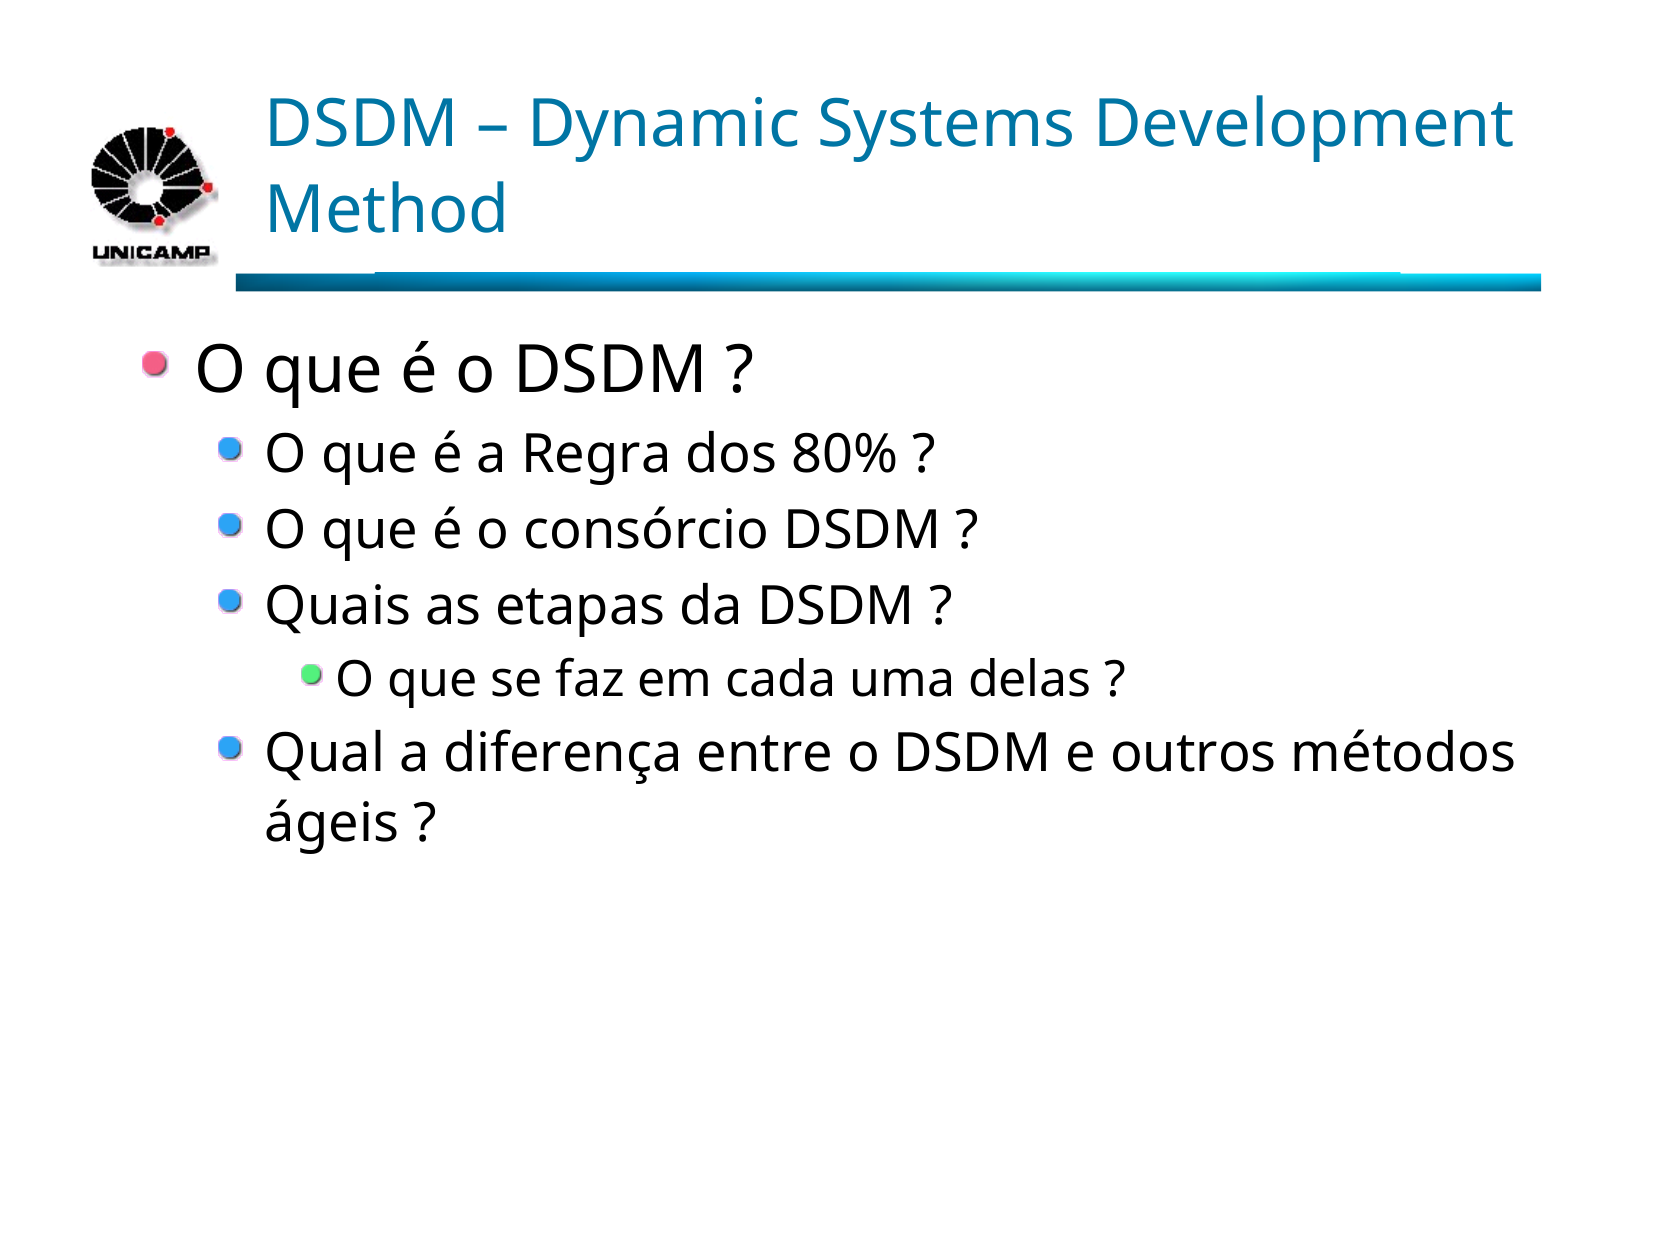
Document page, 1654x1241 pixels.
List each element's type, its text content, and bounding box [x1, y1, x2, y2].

list O que é o DSDM ? O que é a Regra dos 80% ? O que é o consórcio DSDM ? Quais as etapas da DSDM ? O que se faz em cada uma delas ? Qual a diferença entre o DSDM e outros métodos ágeis ? [123, 323, 1536, 1182]
title DSDM – Dynamic Systems Development Method [264, 57, 1534, 250]
picture [125, 272, 1654, 295]
